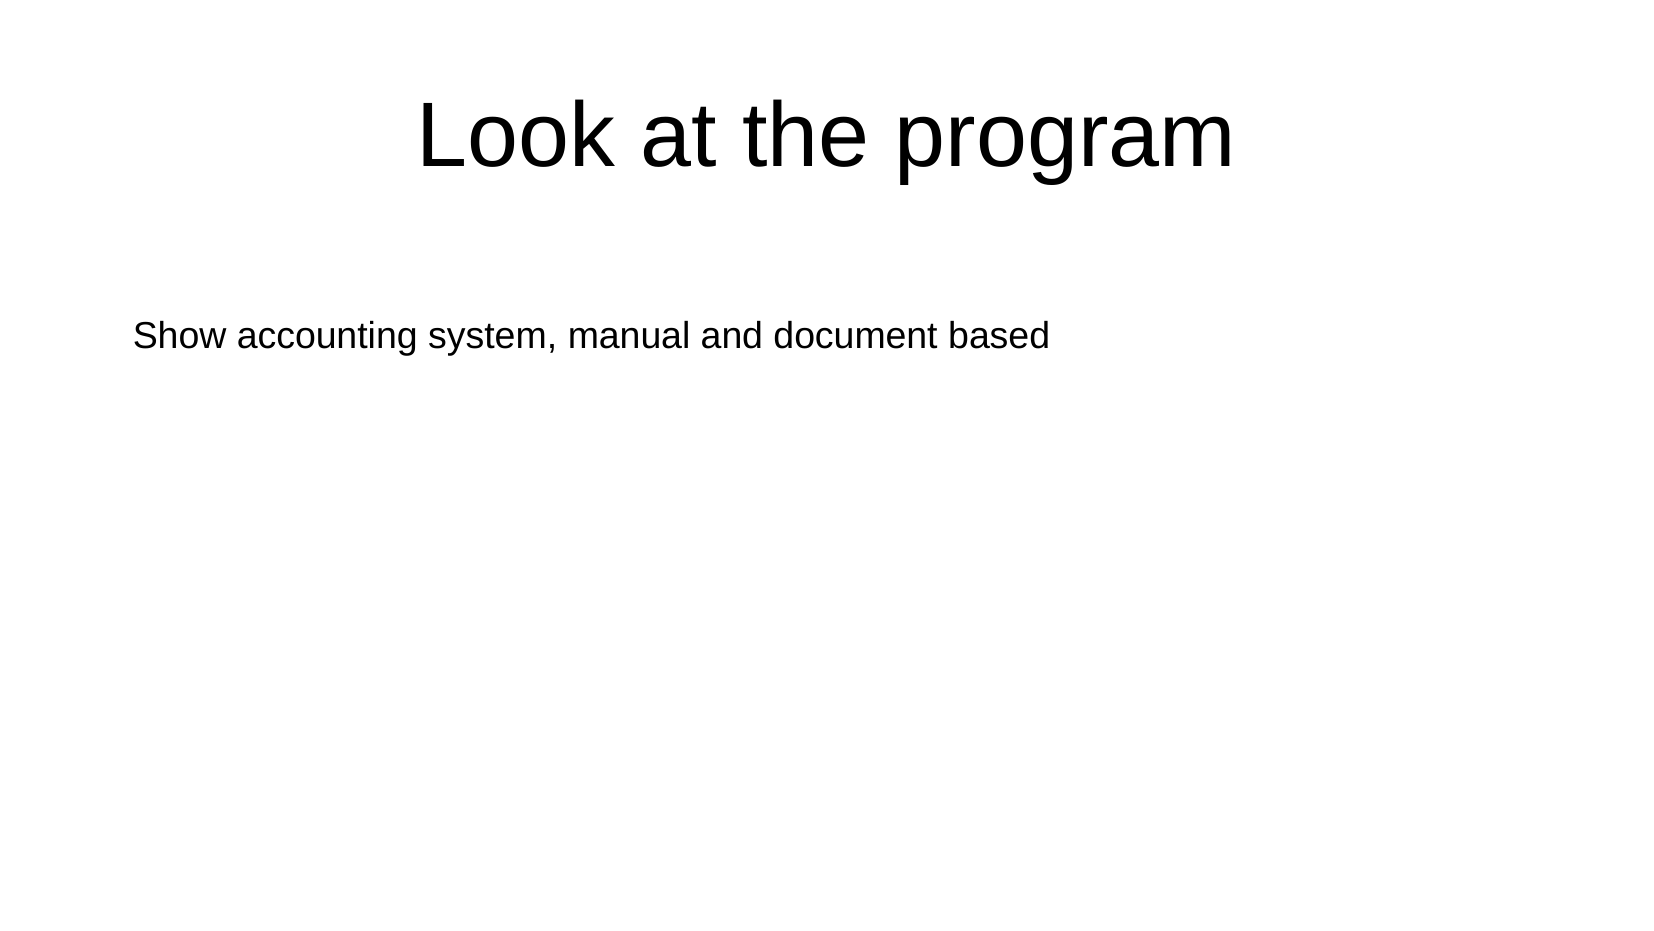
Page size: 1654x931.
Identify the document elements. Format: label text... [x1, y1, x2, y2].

text_box Show accounting system, manual and document based [118, 307, 1512, 532]
title Look at the program [82, 57, 1571, 213]
